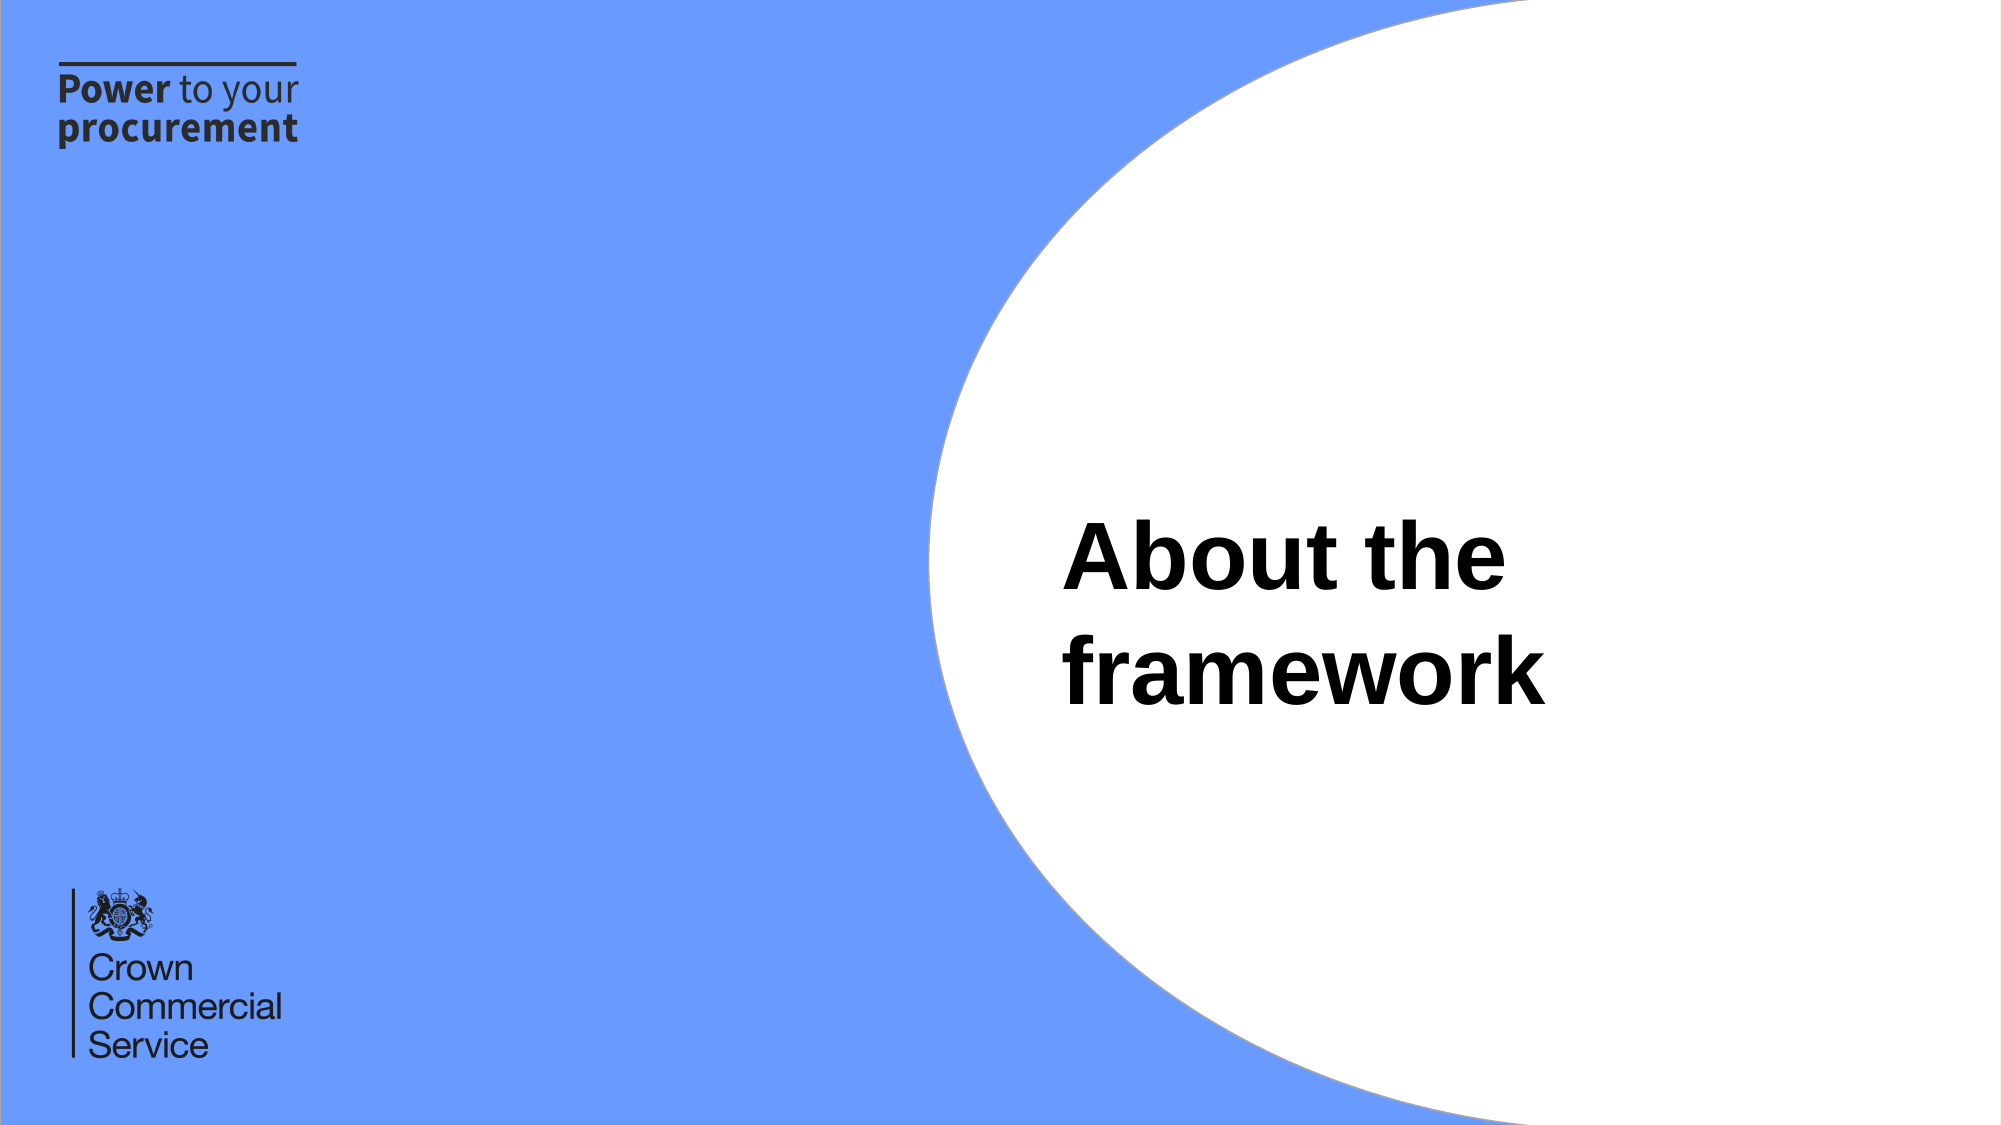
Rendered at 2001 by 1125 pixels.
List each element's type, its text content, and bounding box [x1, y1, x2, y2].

title About the framework [1061, 493, 1667, 632]
text_box [928, 0, 2000, 1125]
